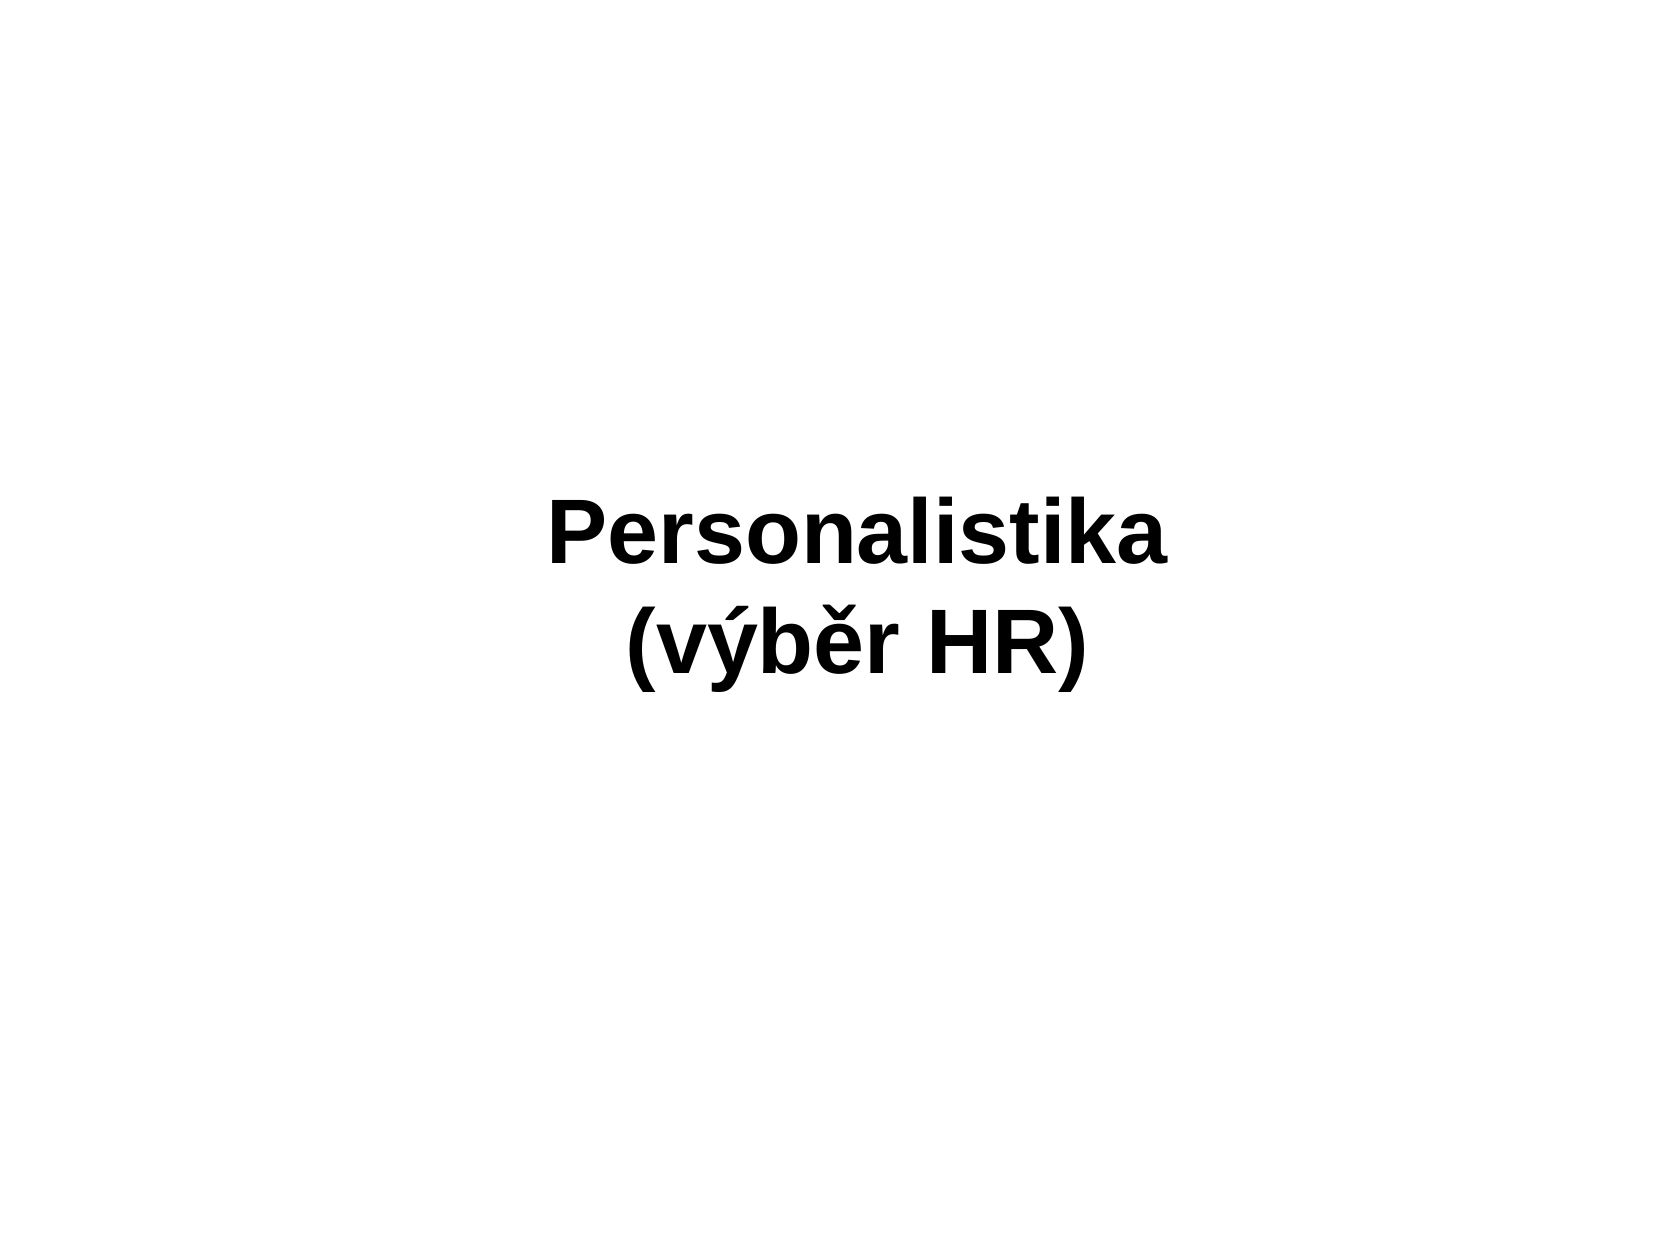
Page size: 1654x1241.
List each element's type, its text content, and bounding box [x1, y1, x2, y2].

text_box Personalistika (výběr HR) [214, 463, 1465, 700]
